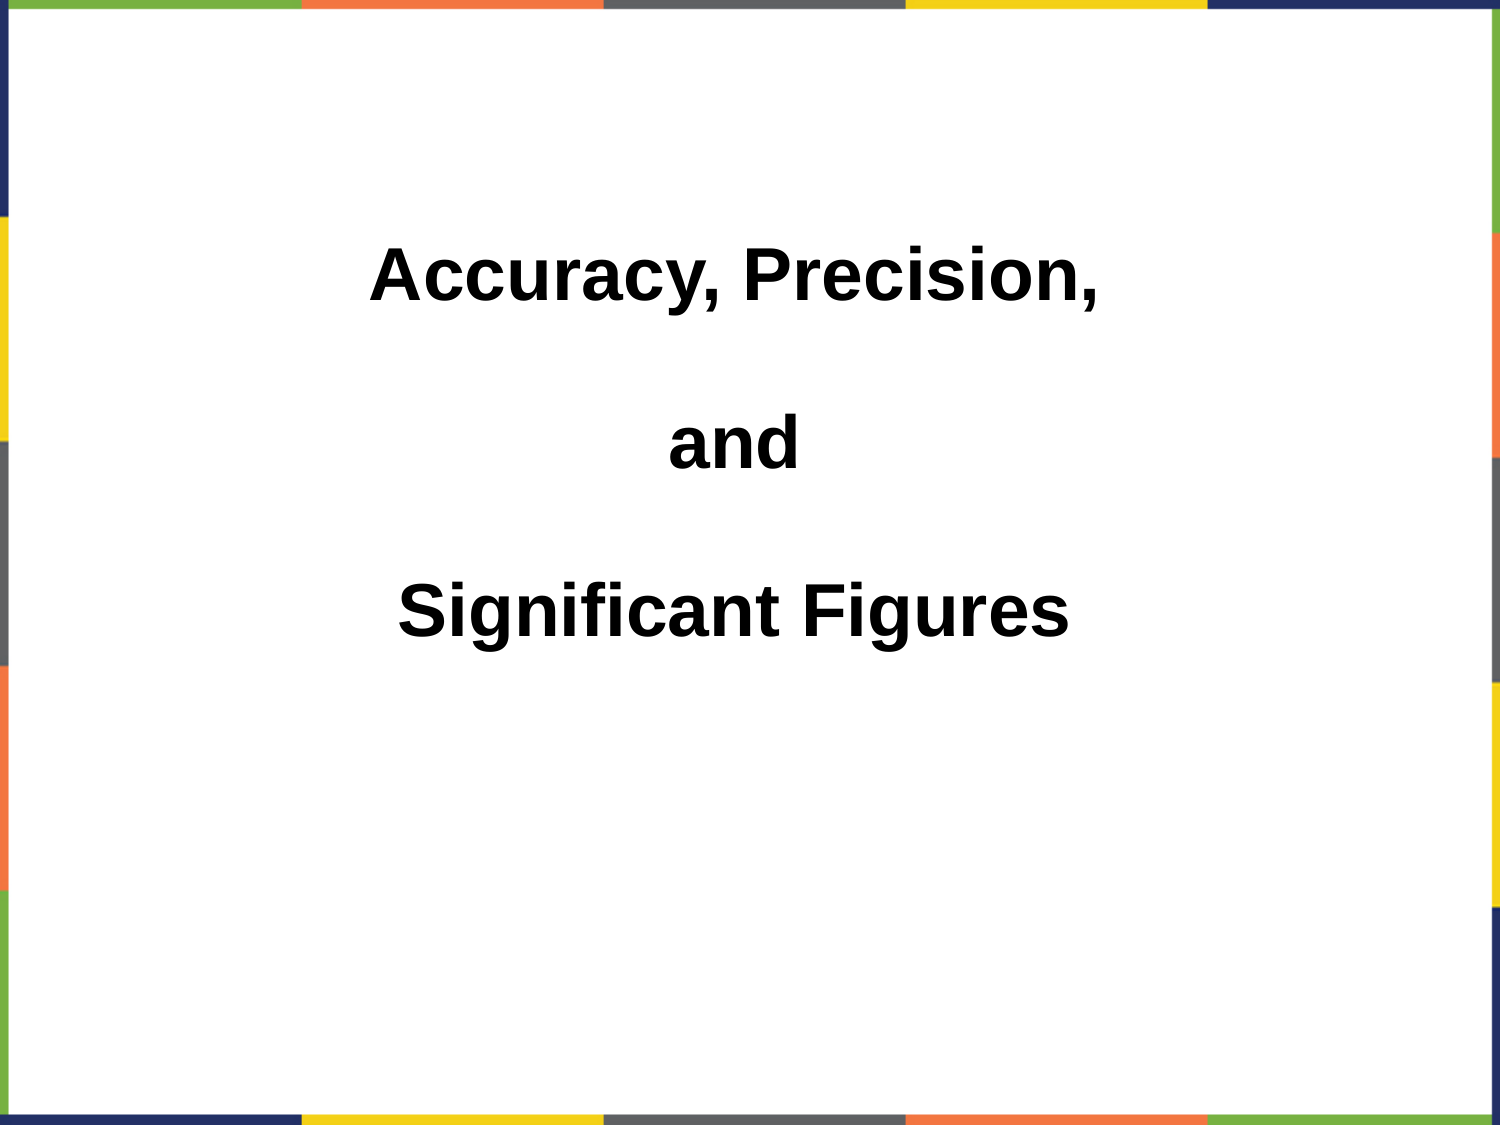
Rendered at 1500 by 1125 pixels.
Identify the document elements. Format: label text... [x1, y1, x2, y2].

picture [0, 0, 1500, 1125]
text_box Accuracy, Precision, and Significant Figures [255, 224, 1216, 660]
